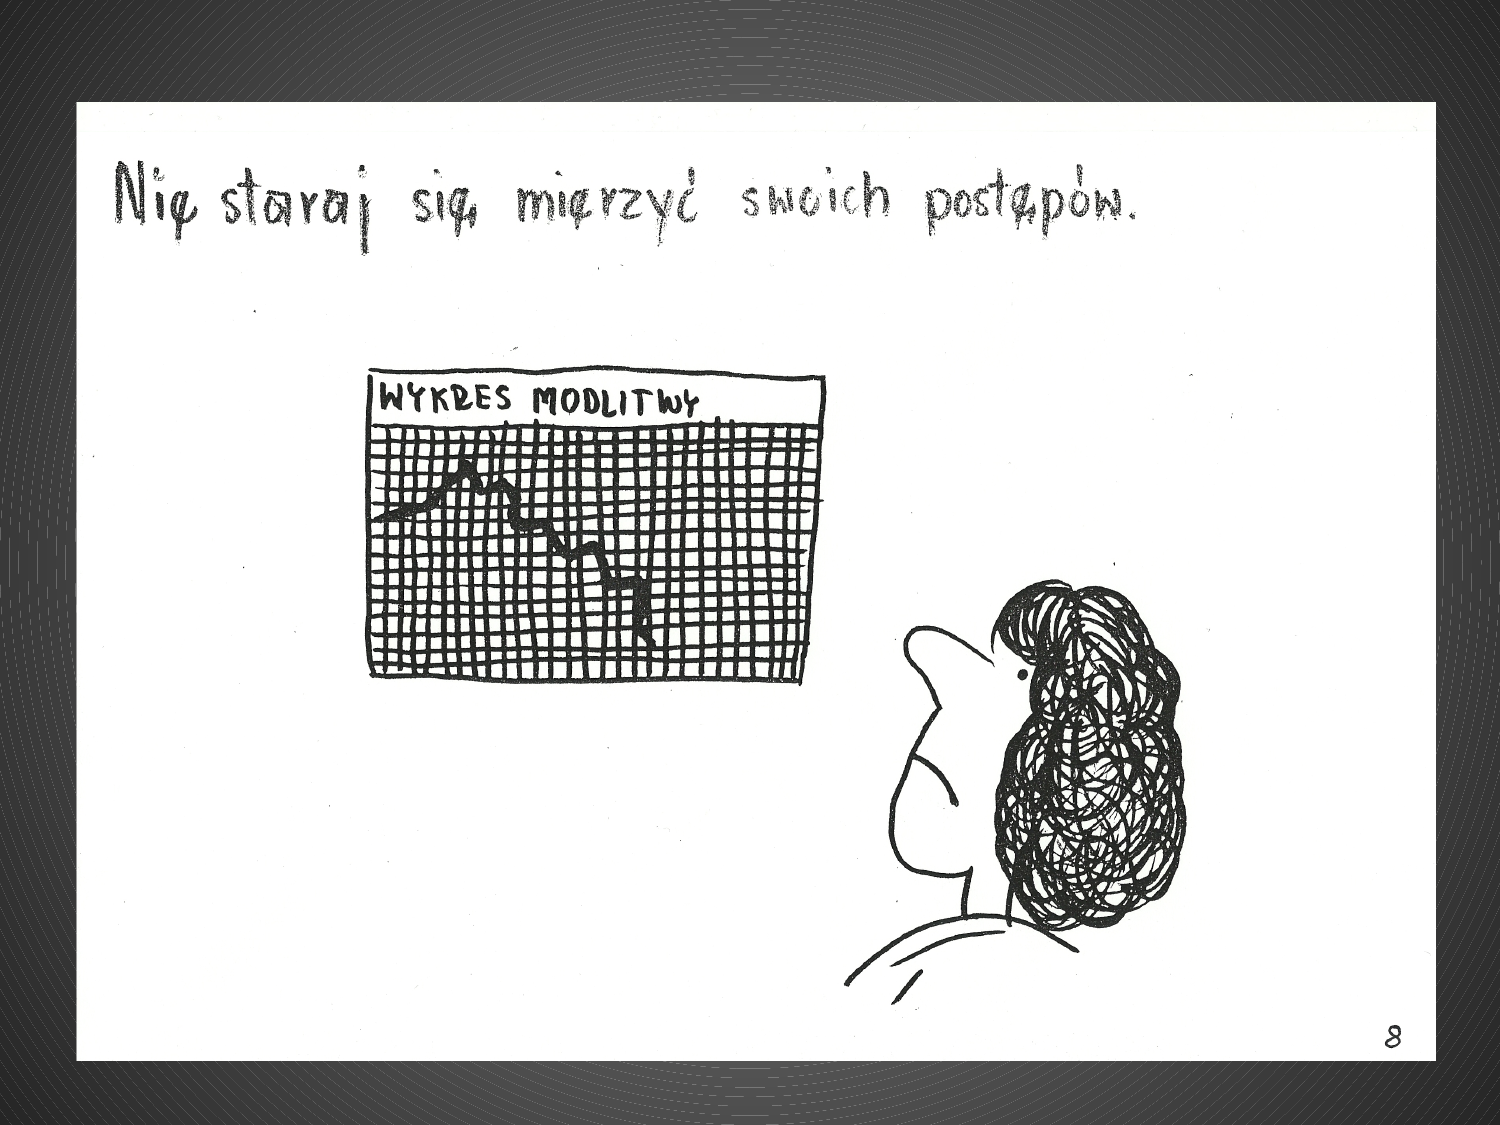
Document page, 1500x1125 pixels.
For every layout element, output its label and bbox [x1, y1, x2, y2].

picture [76, 101, 1436, 1061]
